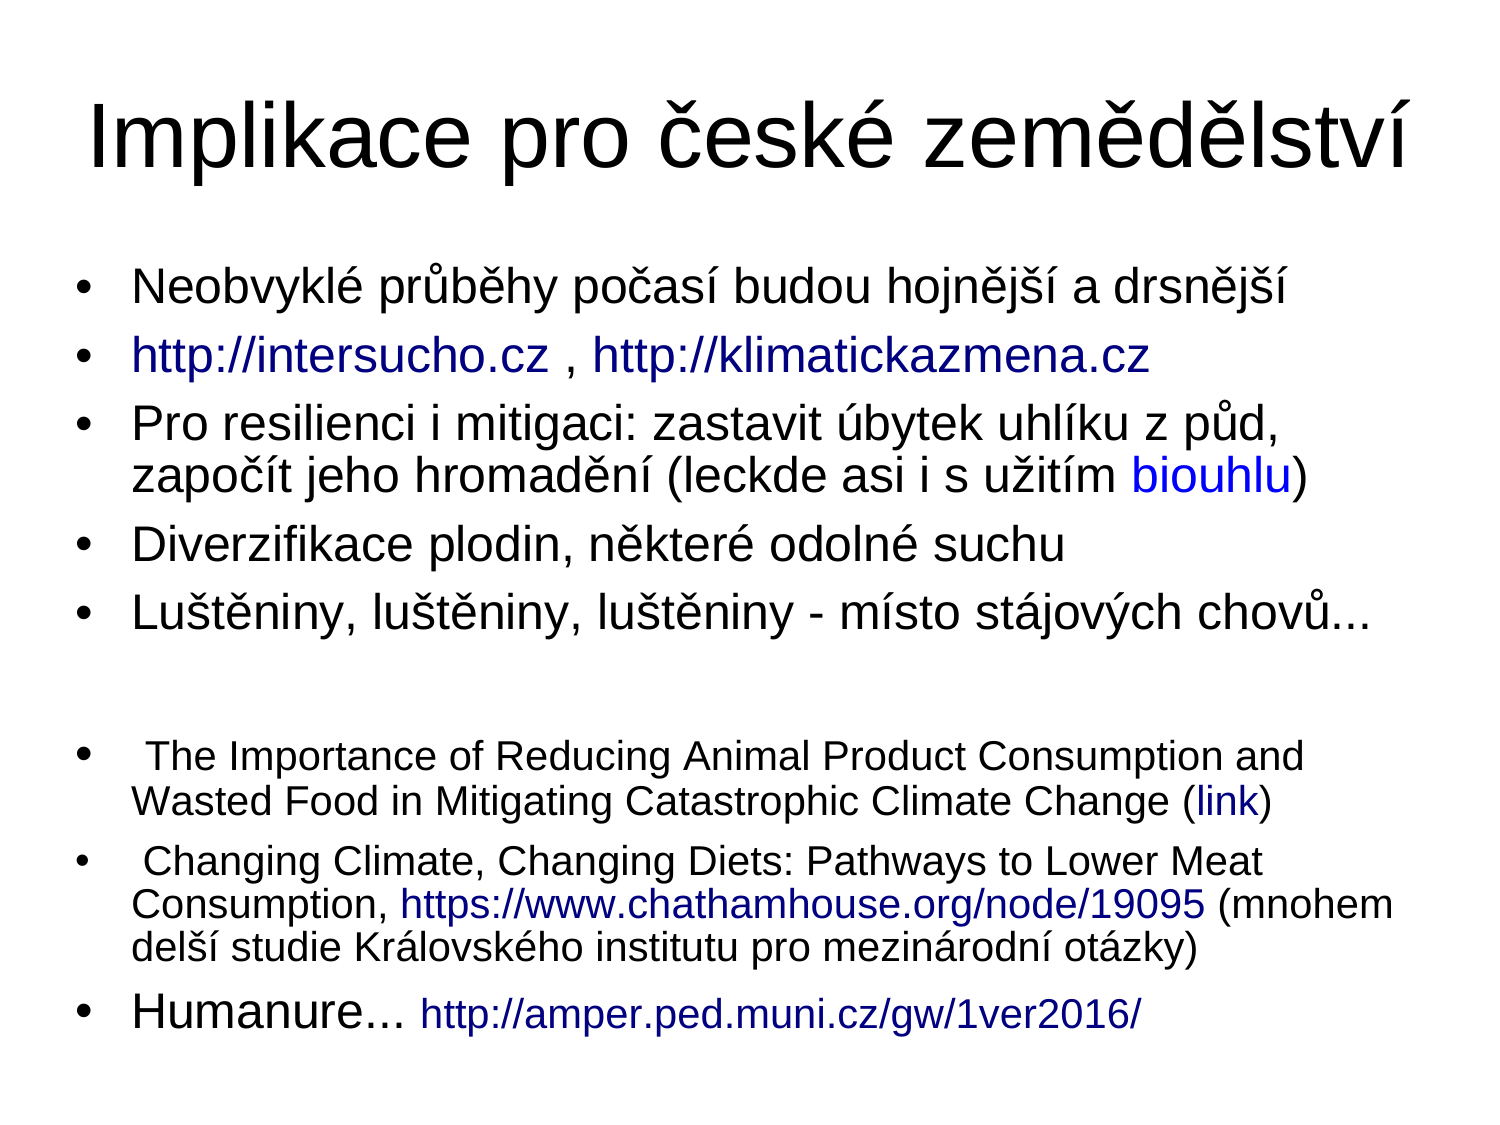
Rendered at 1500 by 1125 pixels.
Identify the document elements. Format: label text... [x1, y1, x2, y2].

title Implikace pro české zemědělství [75, 21, 1425, 257]
list Neobvyklé průběhy počasí budou hojnější a drsnější http://intersucho.cz , http://klimatickazmena.cz Pro resilienci i mitigaci: zastavit úbytek uhlíku z půd, započít jeho hromadění (leckde asi i s užitím biouhlu) Diverzifikace plodin, některé odolné suchu Luštěniny, luštěniny, luštěniny - místo stájových chovů... The Importance of Reducing Animal Product Consumption and Wasted Food in Mitigating Catastrophic Climate Change (link) Changing Climate, Changing Diets: Pathways to Lower Meat Consumption, https://www.chathamhouse.org/node/19095 (mnohem delší studie Královského institutu pro mezinárodní otázky) Humanure... http://amper.ped.muni.cz/gw/1ver2016/ [75, 262, 1425, 1044]
